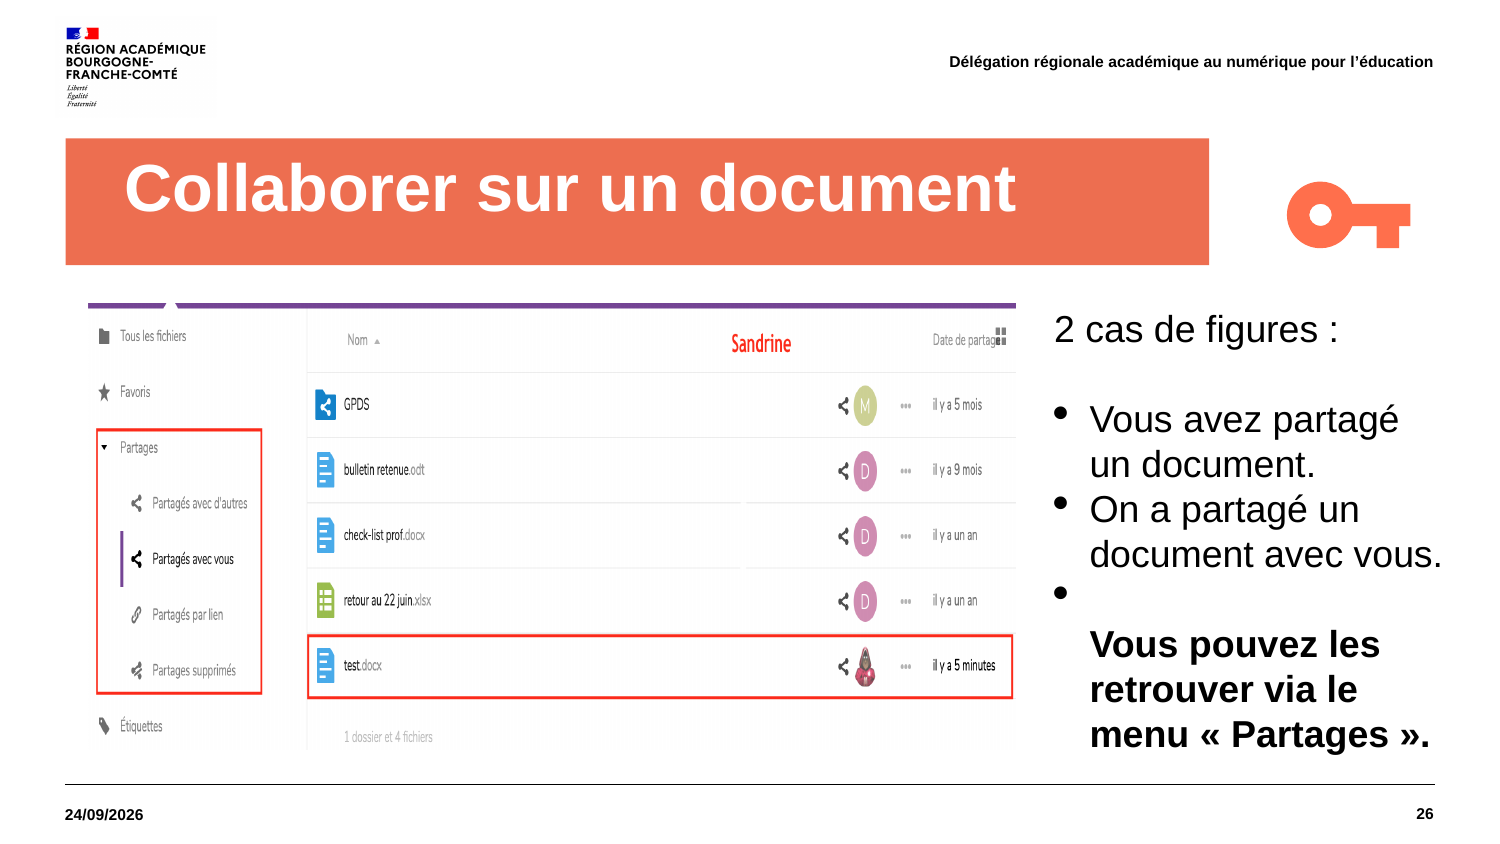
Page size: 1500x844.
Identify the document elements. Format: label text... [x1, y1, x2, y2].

text_box 2 cas de figures : Vous avez partagé un document. On a partagé un document avec vous. Vous pouvez les retrouver via le menu « Partages ». [1039, 297, 1465, 768]
text_box Collaborer sur un document [65, 138, 1210, 266]
picture [55, 16, 217, 118]
picture [88, 303, 1016, 750]
text_box Délégation régionale académique au numérique pour l’éducation [470, 32, 1434, 90]
text_box [1286, 181, 1411, 249]
text_box 08/06/2021 [64, 786, 251, 843]
text_box <numéro> [1213, 784, 1434, 843]
